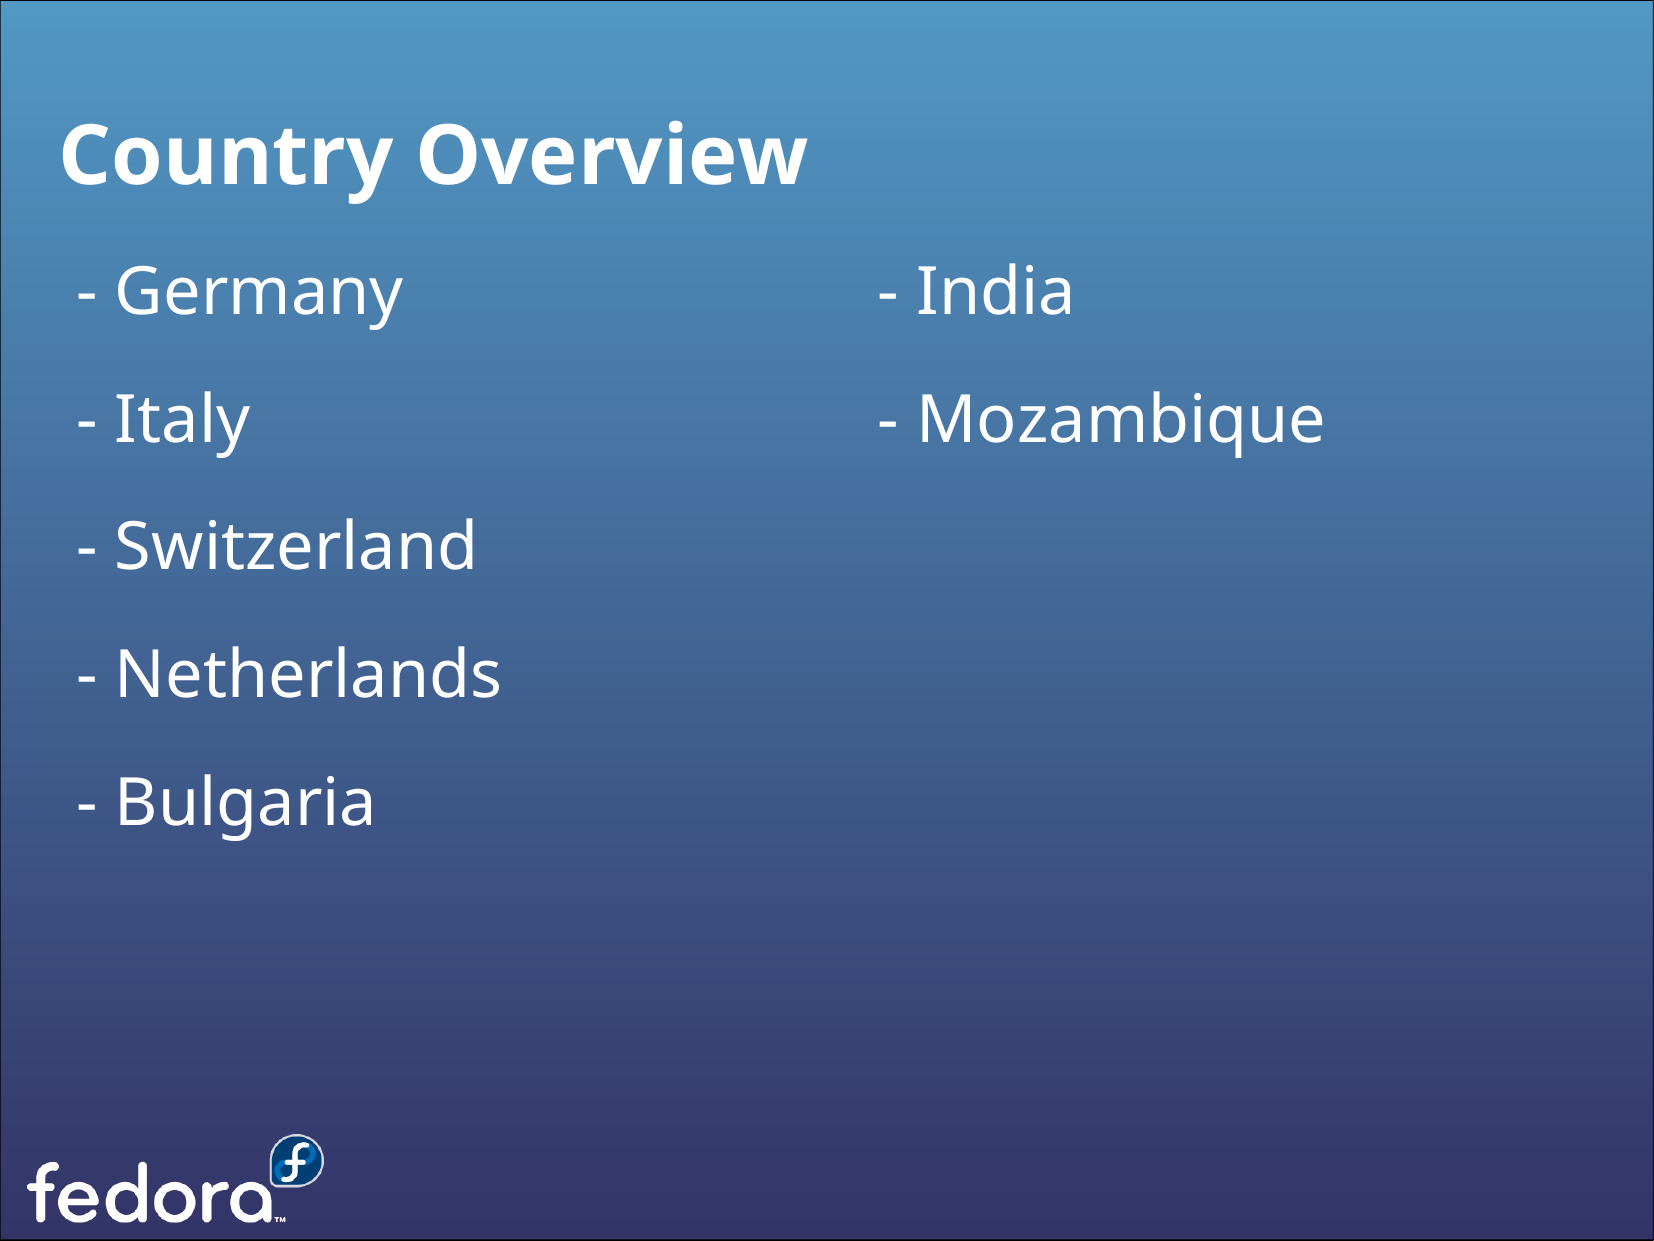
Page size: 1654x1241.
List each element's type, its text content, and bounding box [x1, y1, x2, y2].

picture [26, 1133, 325, 1223]
list - India - Mozambique [860, 236, 1624, 1048]
title Country Overview [59, 88, 1624, 207]
list - Germany - Italy - Switzerland - Netherlands - Bulgaria [59, 236, 827, 1063]
